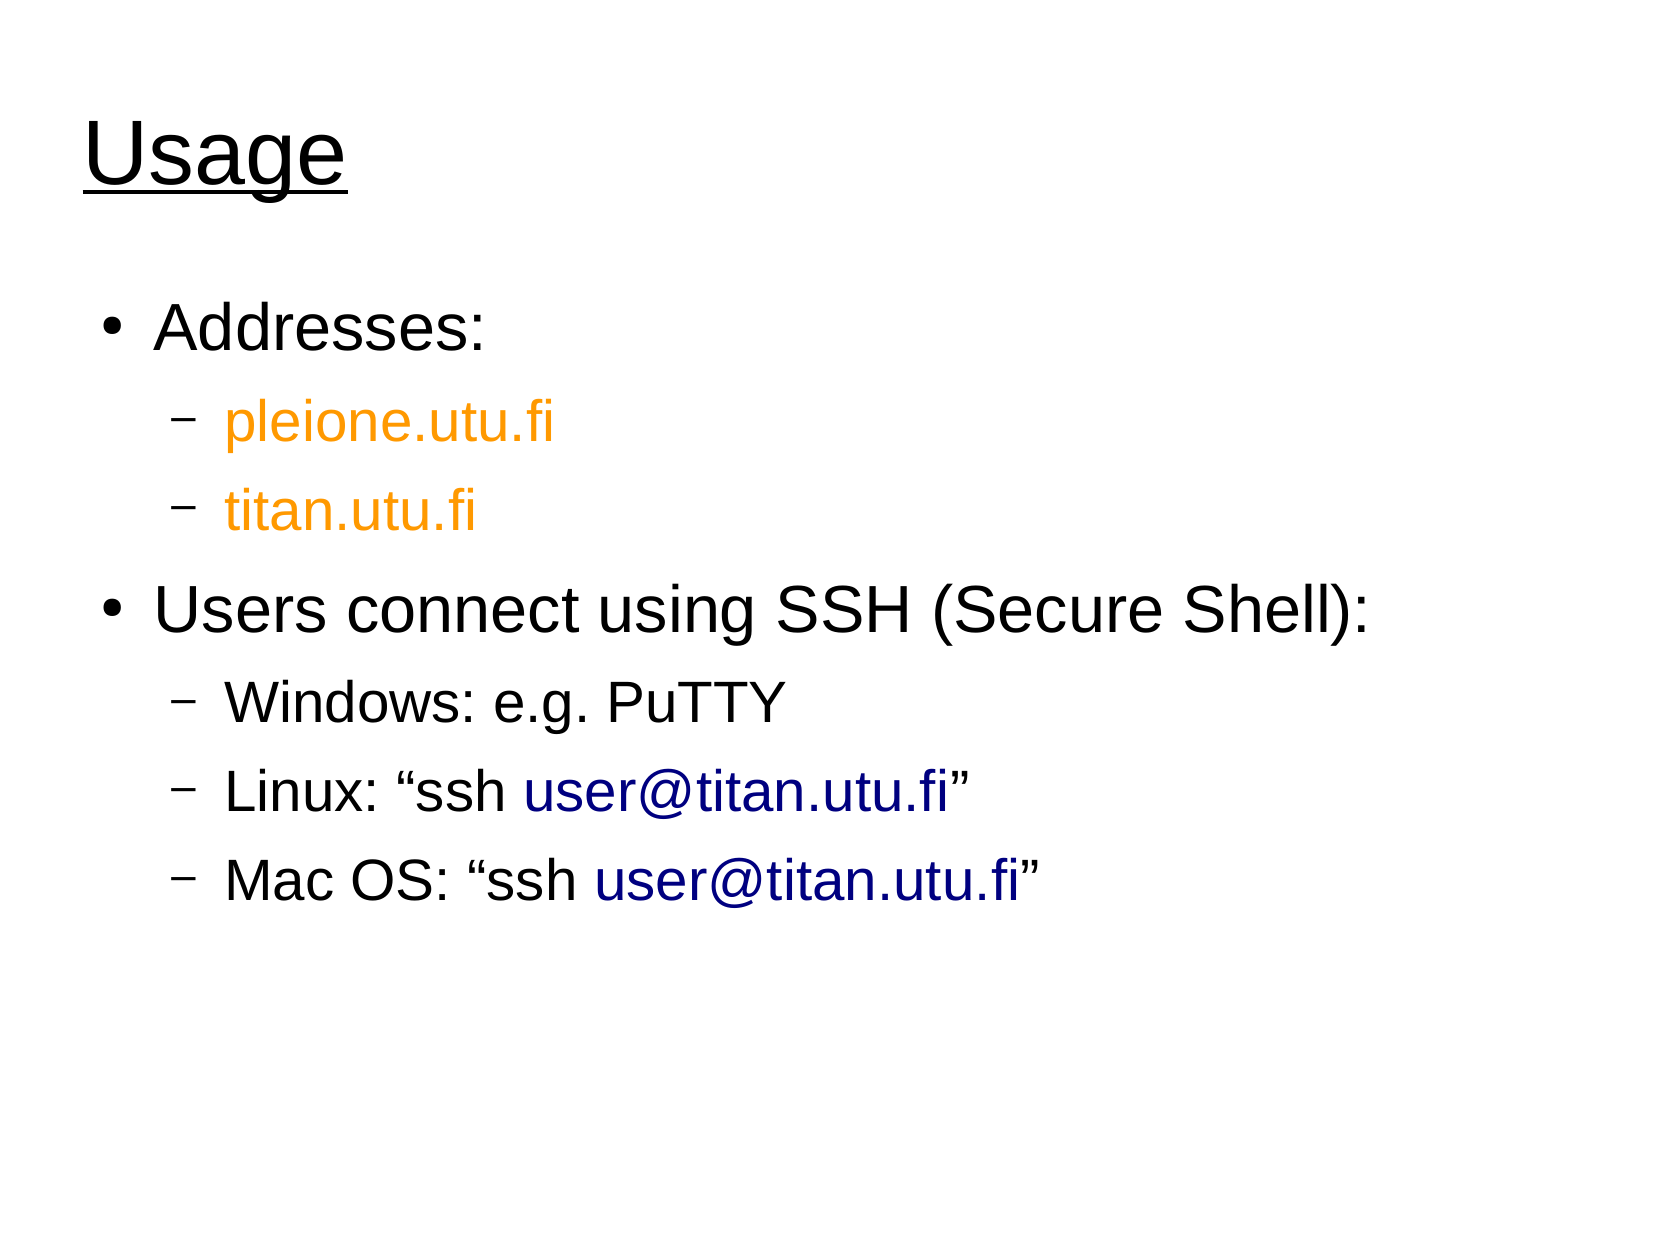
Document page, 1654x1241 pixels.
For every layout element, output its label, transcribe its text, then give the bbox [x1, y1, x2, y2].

list Addresses: pleione.utu.fi titan.utu.fi Users connect using SSH (Secure Shell): Windows: e.g. PuTTY Linux: “ssh user@titan.utu.fi” Mac OS: “ssh user@titan.utu.fi” [82, 290, 1571, 1010]
title Usage [82, 49, 1571, 257]
